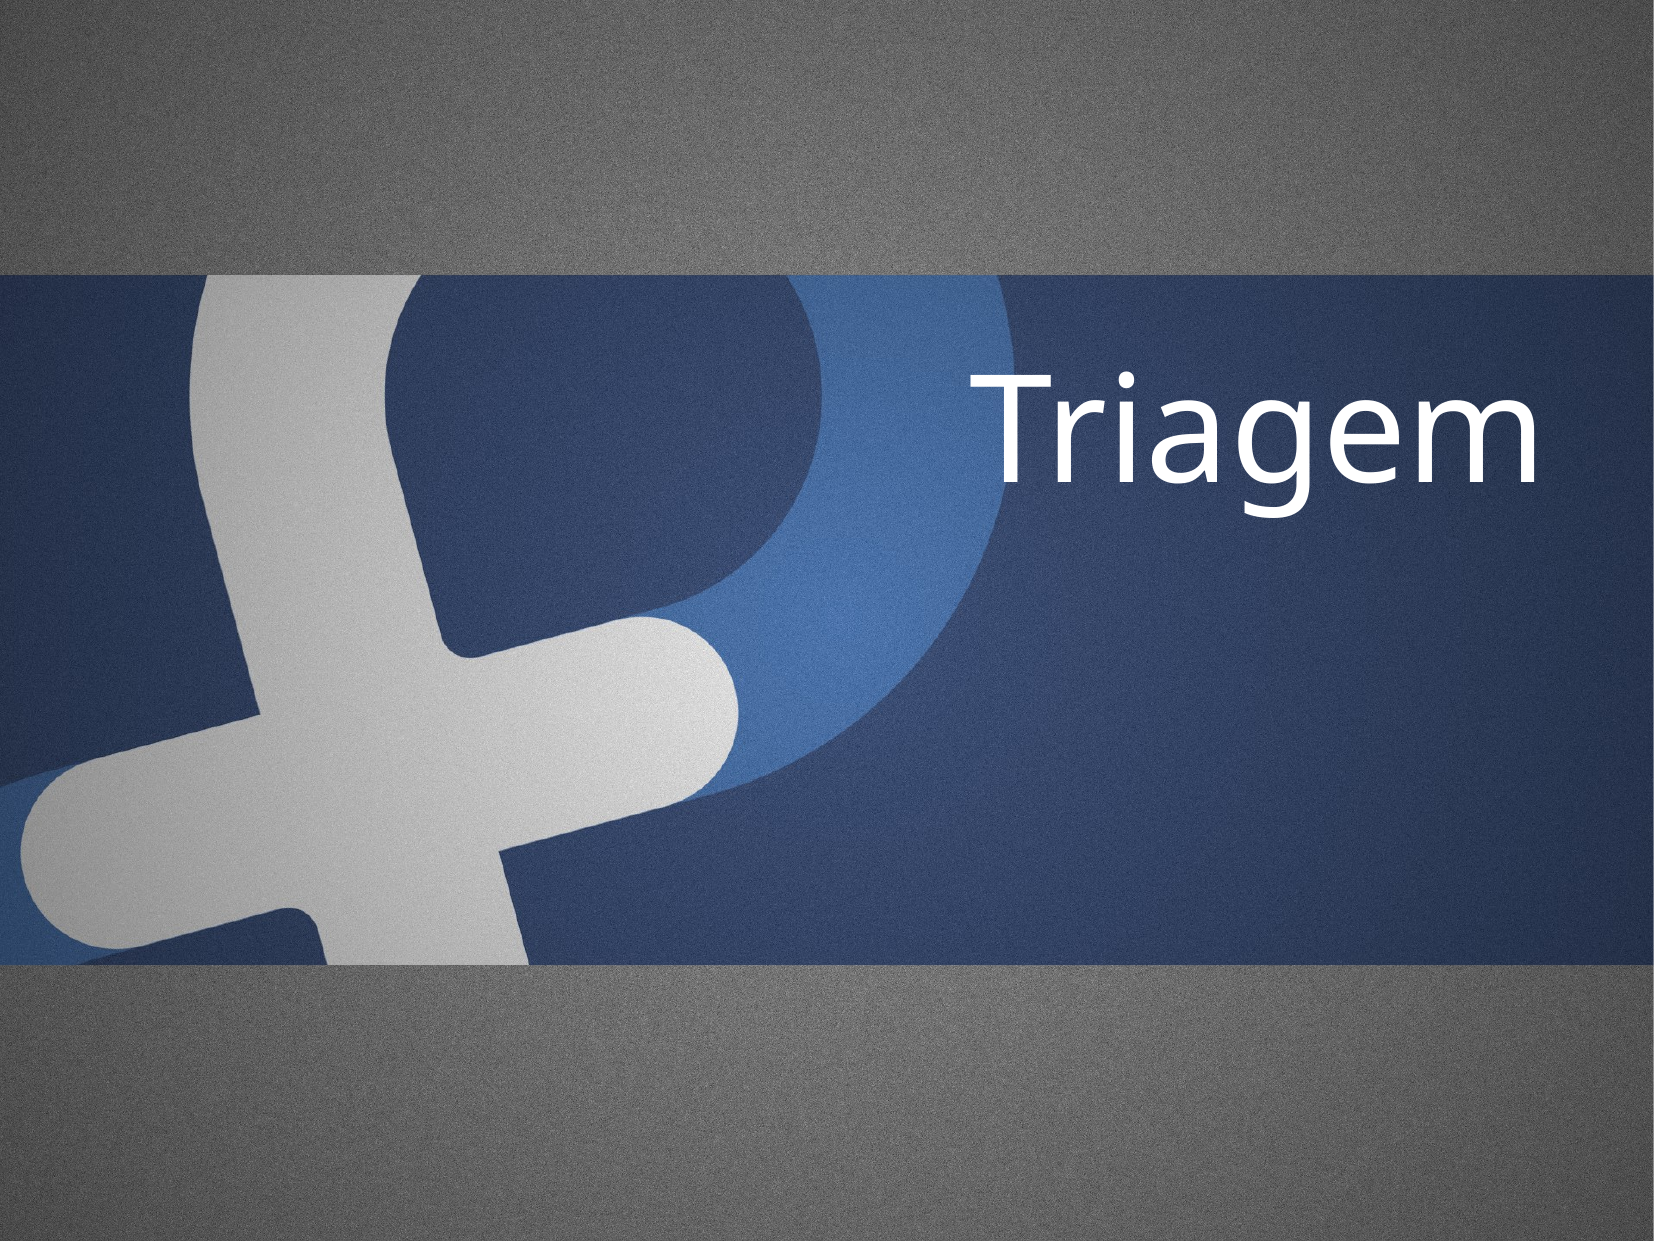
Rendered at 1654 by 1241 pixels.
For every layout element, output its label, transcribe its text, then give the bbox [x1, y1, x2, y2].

picture [0, 0, 1654, 1241]
text_box Triagem [447, 315, 1562, 654]
